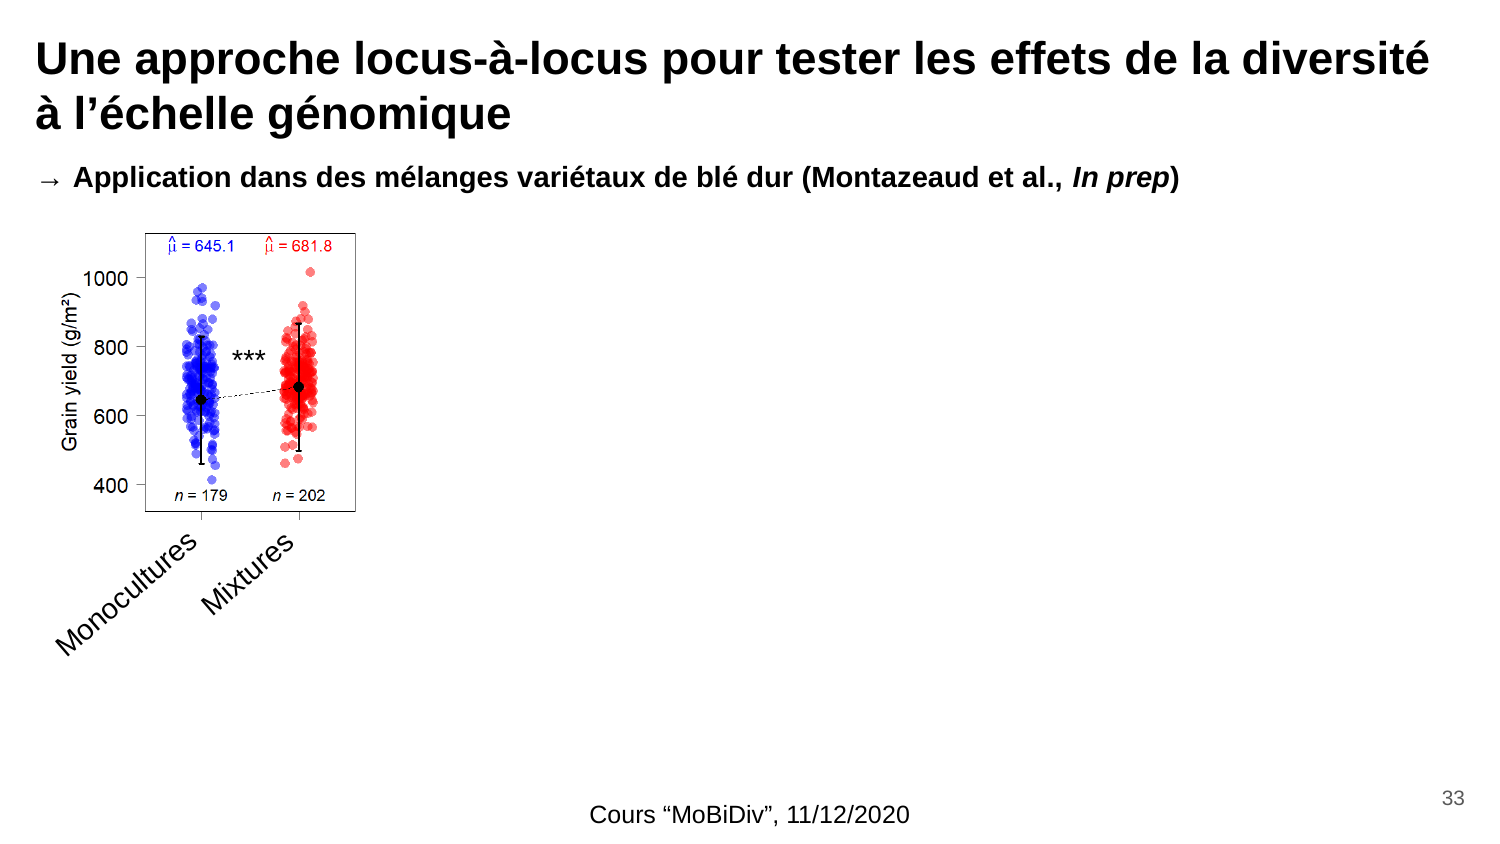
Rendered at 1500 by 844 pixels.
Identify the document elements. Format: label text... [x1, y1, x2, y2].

title Une approche locus-à-locus pour tester les effets de la diversité à l’échelle génomique [20, 13, 1480, 158]
picture [46, 200, 388, 526]
slide_number <number> [1389, 764, 1480, 830]
text_box Mixtures [116, 501, 311, 679]
text_box *** [216, 326, 288, 376]
list → Application dans des mélanges variétaux de blé dur (Montazeaud et al., In prep) [20, 158, 1480, 202]
text_box Monocultures [20, 500, 214, 678]
